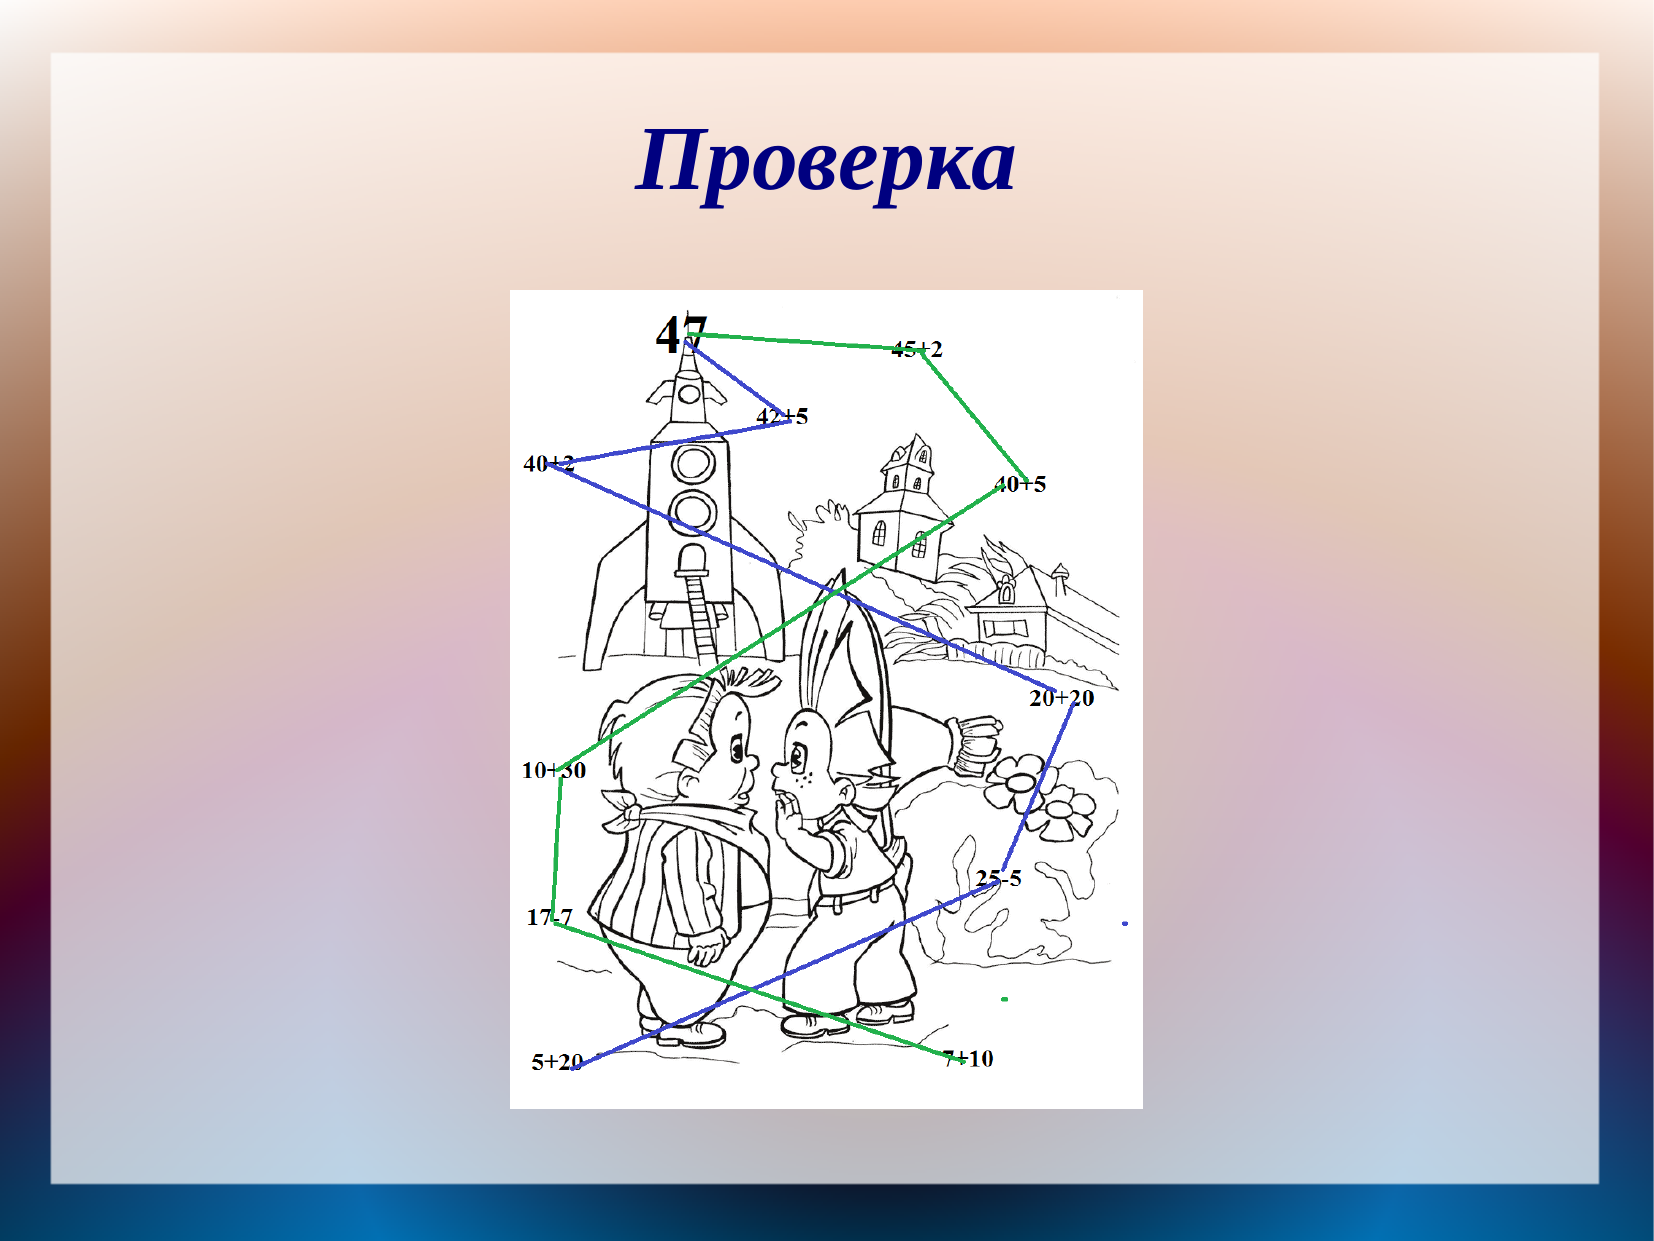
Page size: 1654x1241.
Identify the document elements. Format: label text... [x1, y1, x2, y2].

picture [0, 0, 1654, 1241]
title Проверка [82, 55, 1571, 263]
